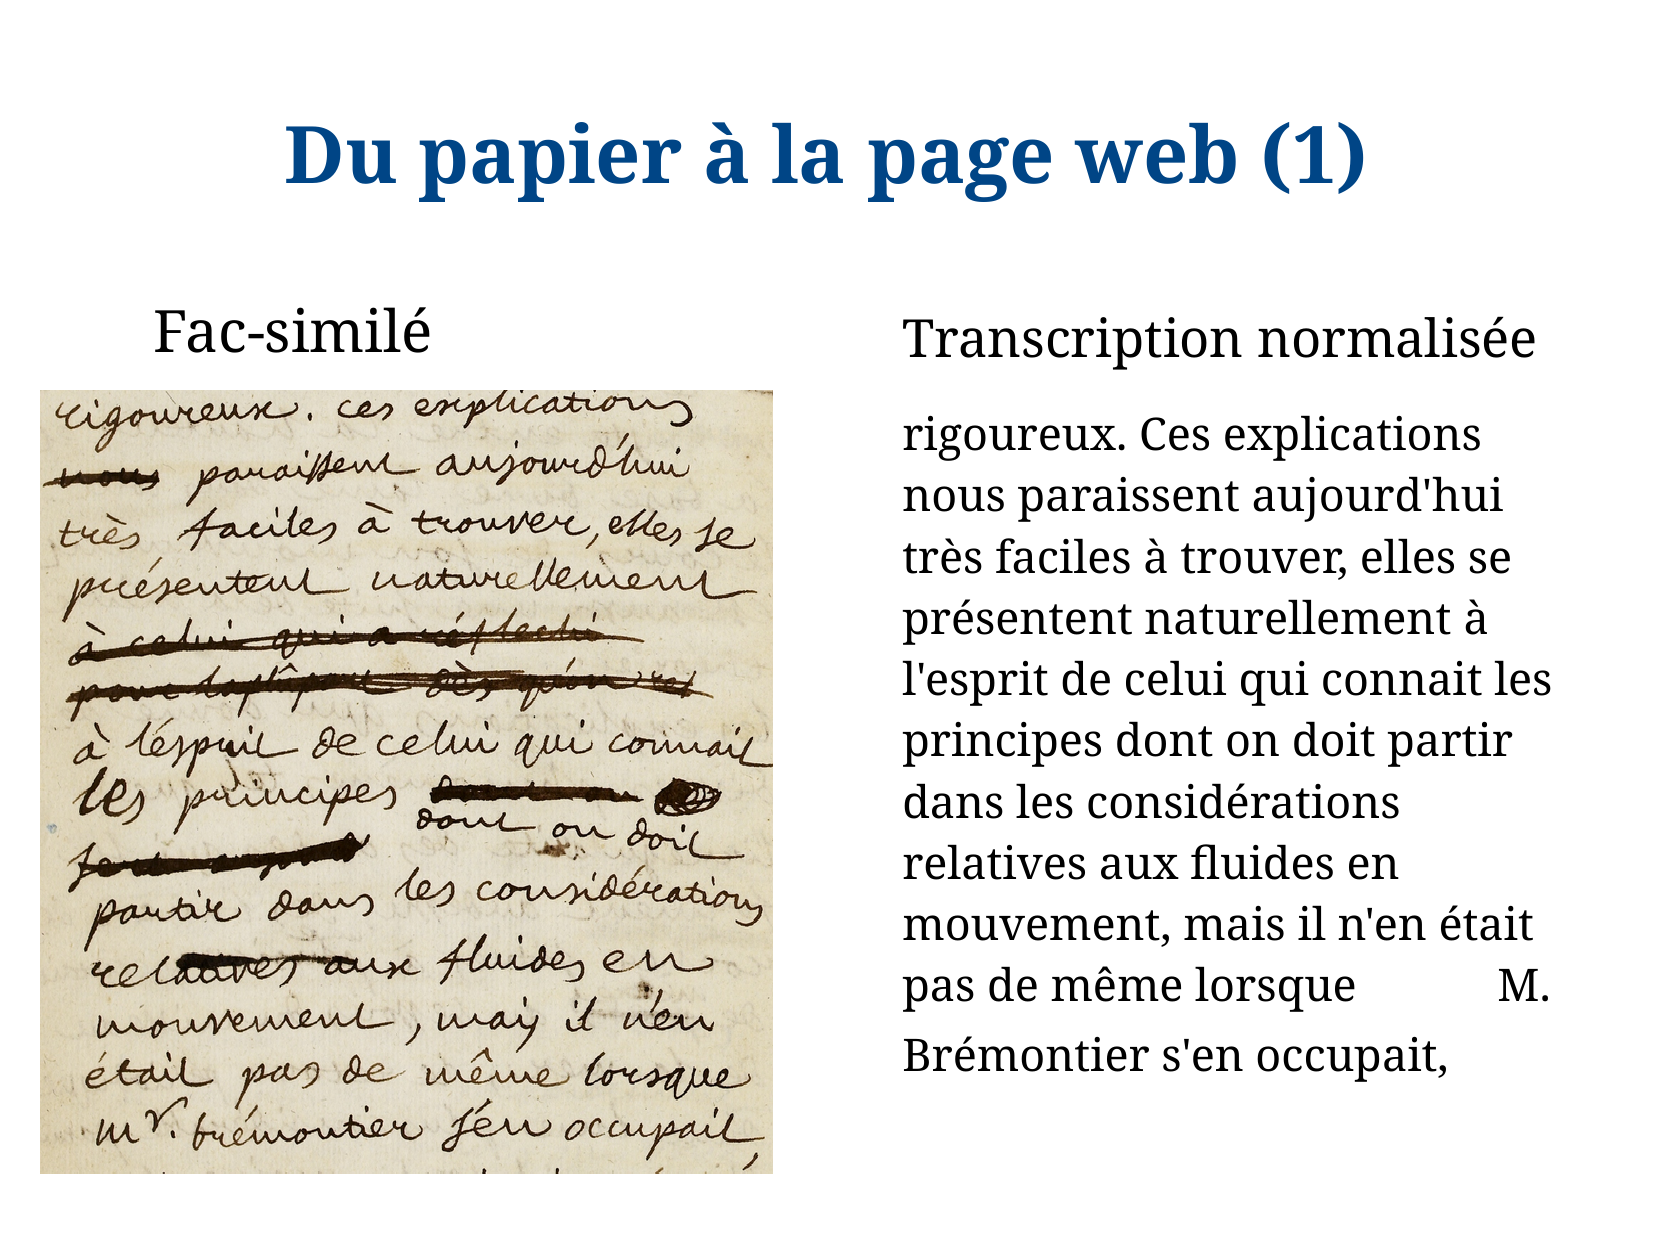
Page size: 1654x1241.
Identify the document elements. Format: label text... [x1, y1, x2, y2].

list Fac-similé [82, 290, 809, 1010]
list Transcription normalisée rigoureux. Ces explications nous paraissent aujourd'hui très faciles à trouver, elles se présentent naturellement à l'esprit de celui qui connait les principes dont on doit partir dans les considérations relatives aux fluides en mouvement, mais il n'en était pas de même lorsque M. Brémontier s'en occupait, [838, 301, 1572, 1099]
picture [40, 390, 773, 1174]
title Du papier à la page web (1) [82, 49, 1571, 257]
